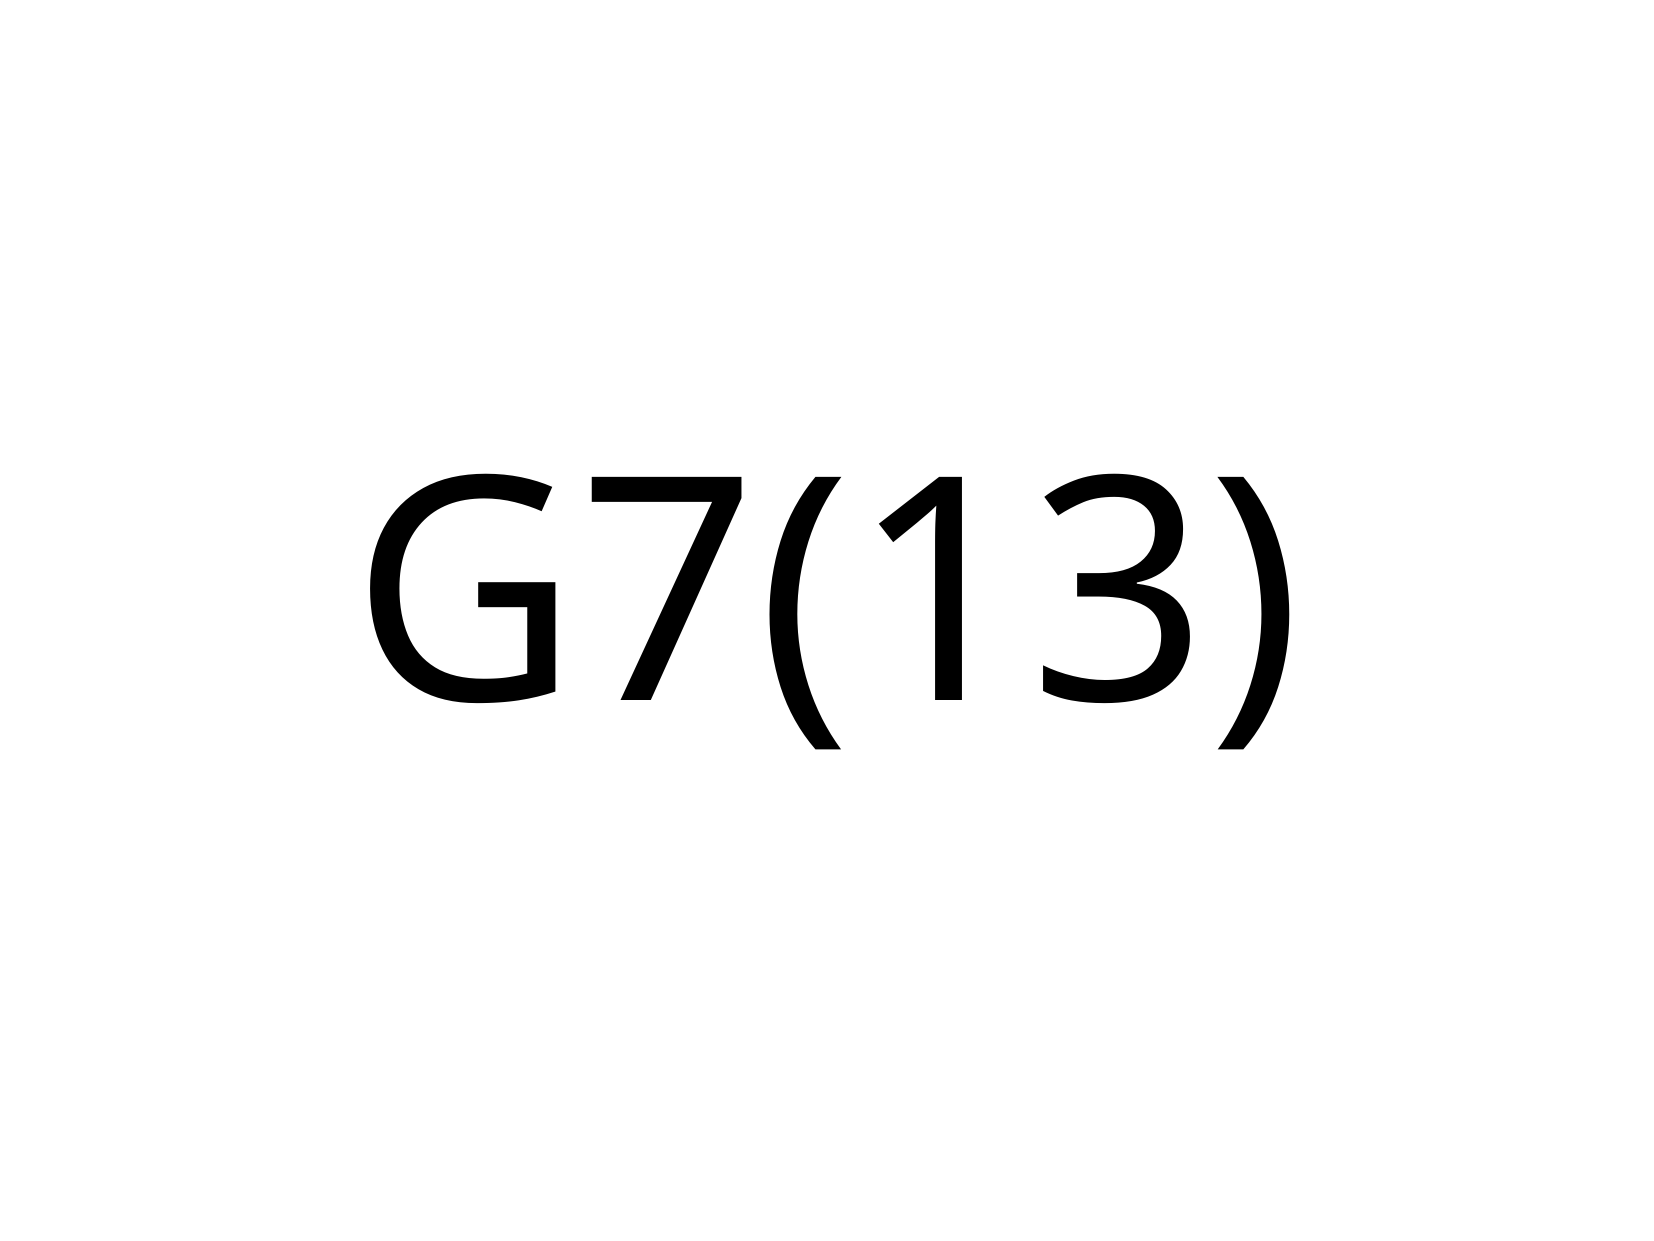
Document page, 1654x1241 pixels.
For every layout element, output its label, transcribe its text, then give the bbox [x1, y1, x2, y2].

subtitle G7(13) [82, 49, 1571, 1109]
